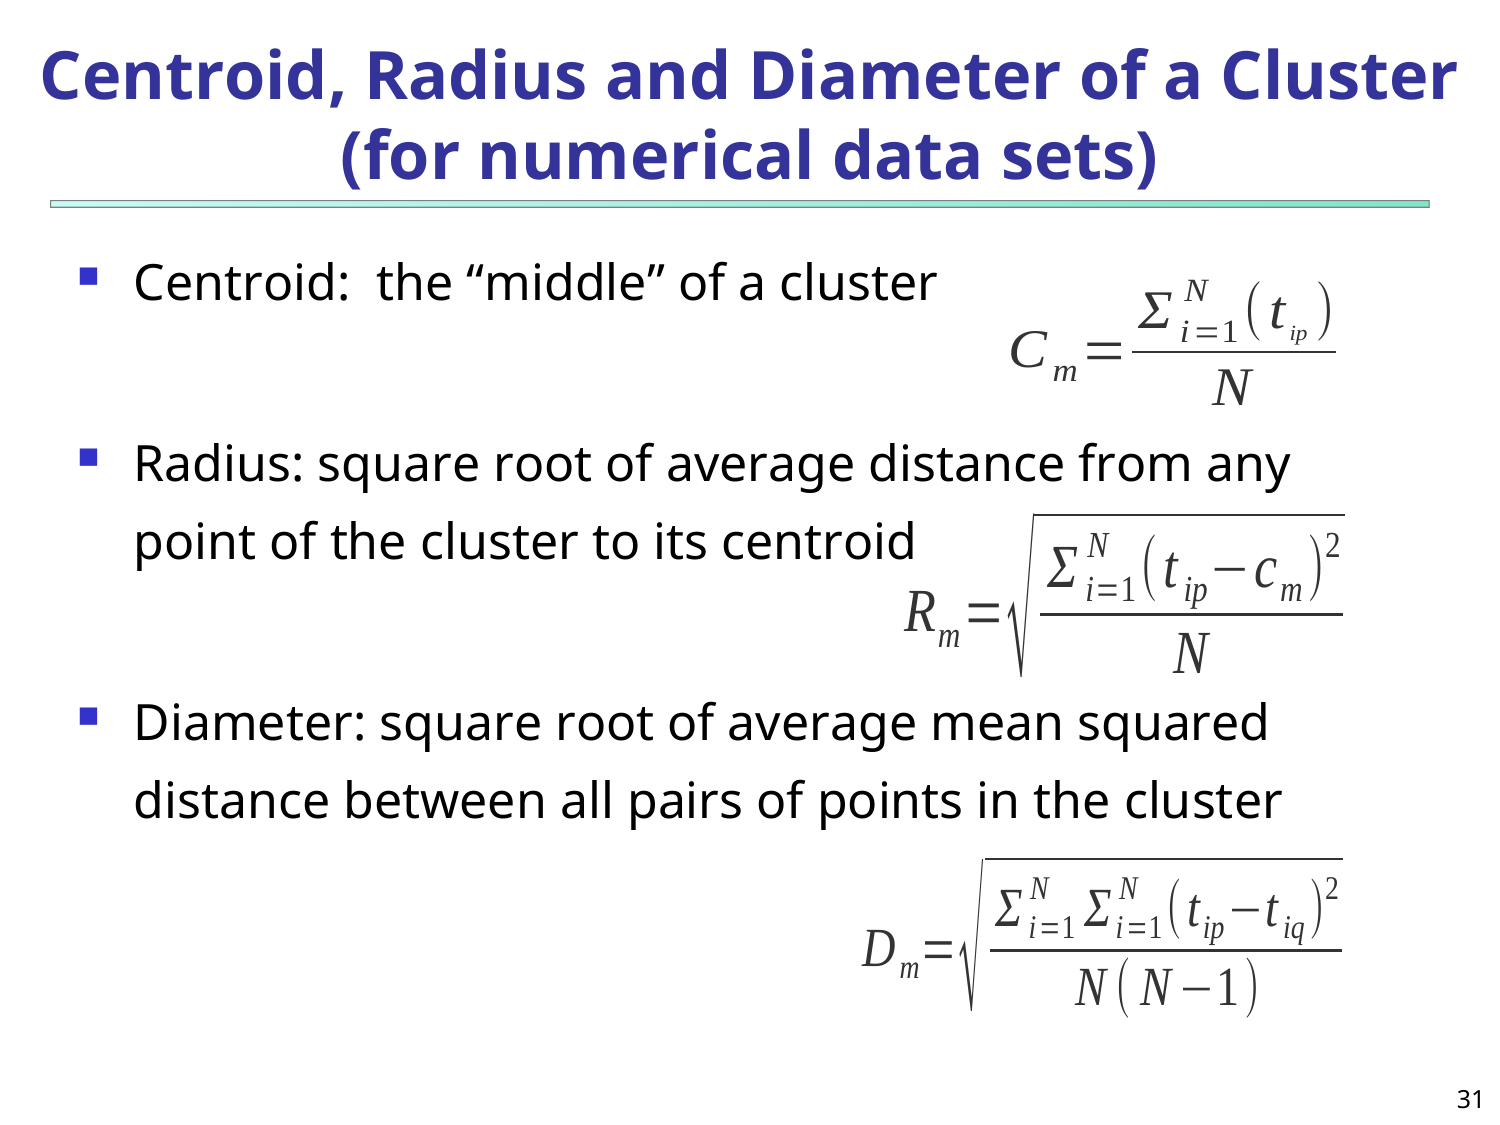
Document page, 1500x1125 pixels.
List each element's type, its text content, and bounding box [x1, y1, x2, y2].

title Centroid, Radius and Diameter of a Cluster (for numerical data sets) [0, 24, 1500, 201]
text_box [852, 855, 1353, 1022]
text_box [999, 272, 1351, 417]
chart [892, 511, 1357, 688]
text_box <number> [1187, 1062, 1500, 1125]
list Centroid: the “middle” of a cluster Radius: square root of average distance from any point of the cluster to its centroid Diameter: square root of average mean squared distance between all pairs of points in the cluster [62, 224, 1400, 1063]
